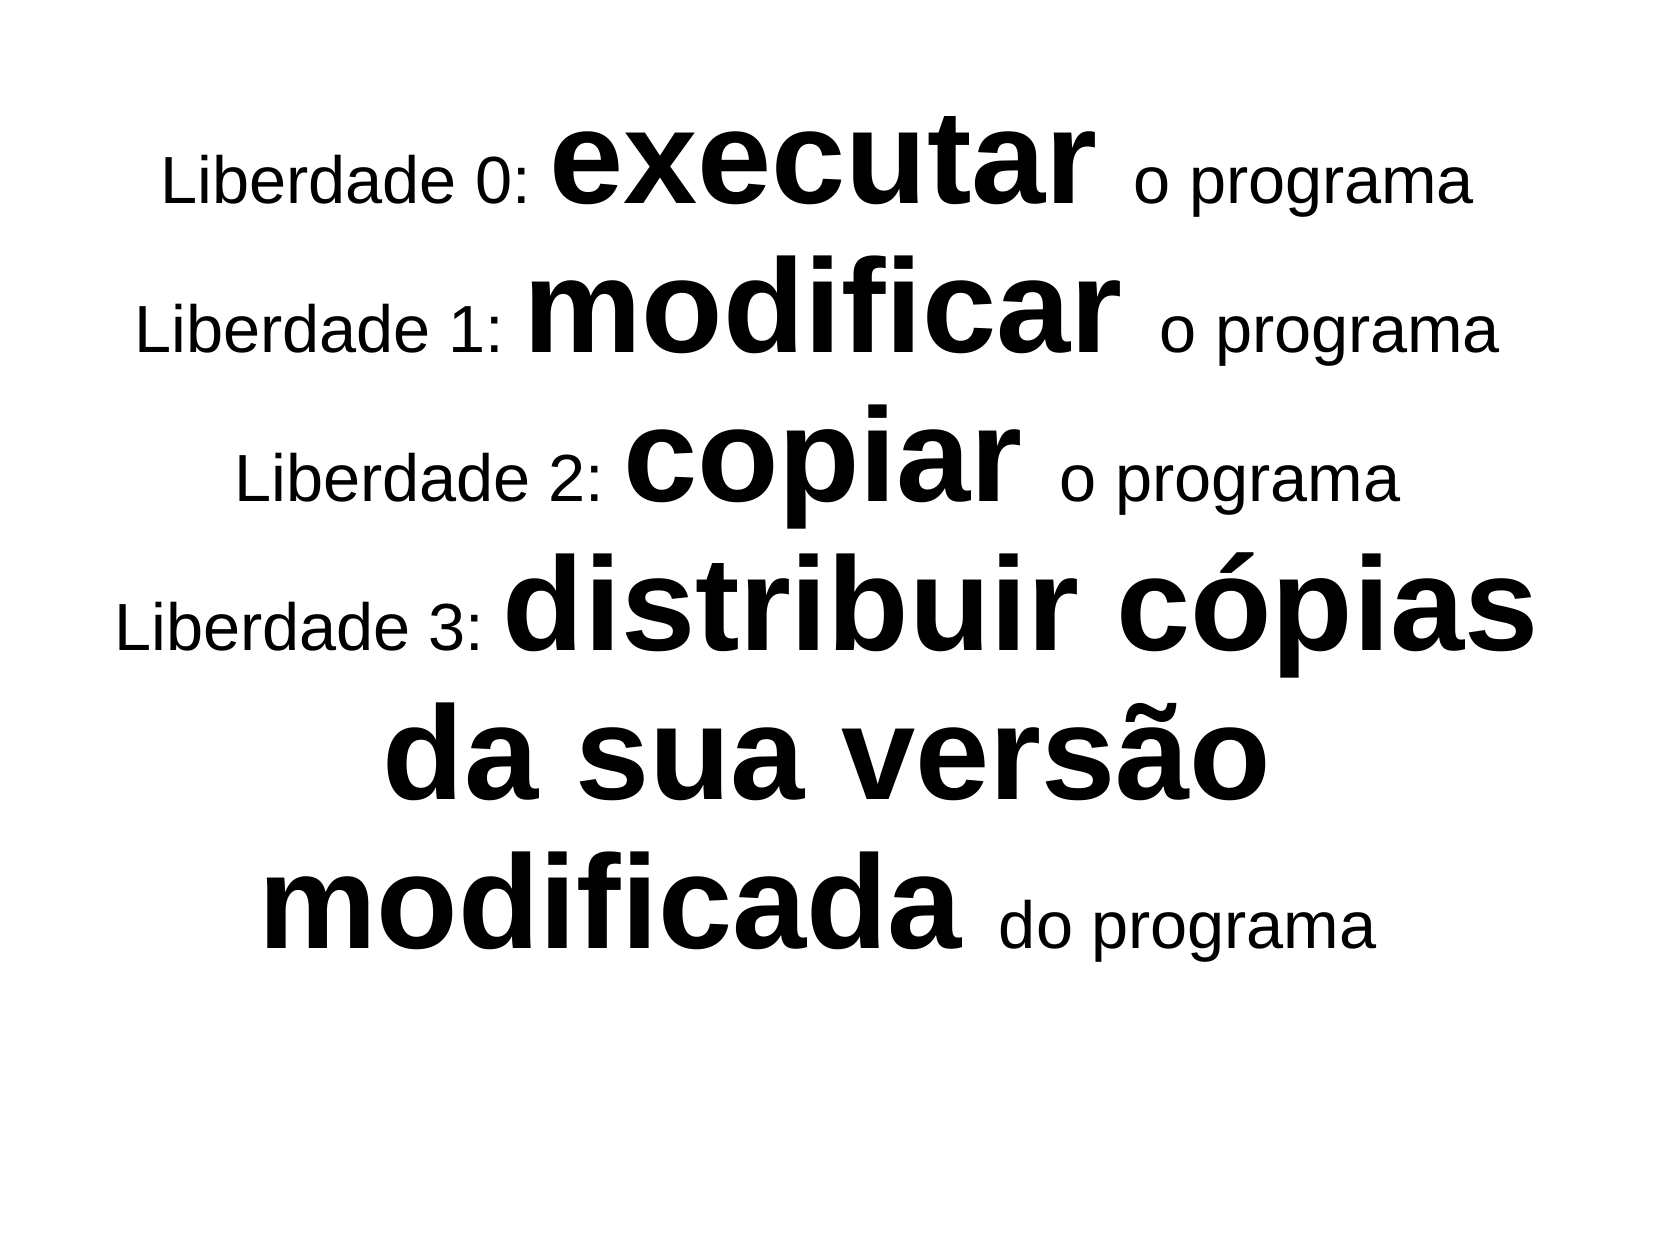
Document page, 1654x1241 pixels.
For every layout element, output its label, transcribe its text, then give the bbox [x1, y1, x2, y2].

subtitle Liberdade 0: executar o programa Liberdade 1: modificar o programa Liberdade 2: copiar o programa Liberdade 3: distribuir cópias da sua versão modificada do programa [82, 49, 1571, 1010]
